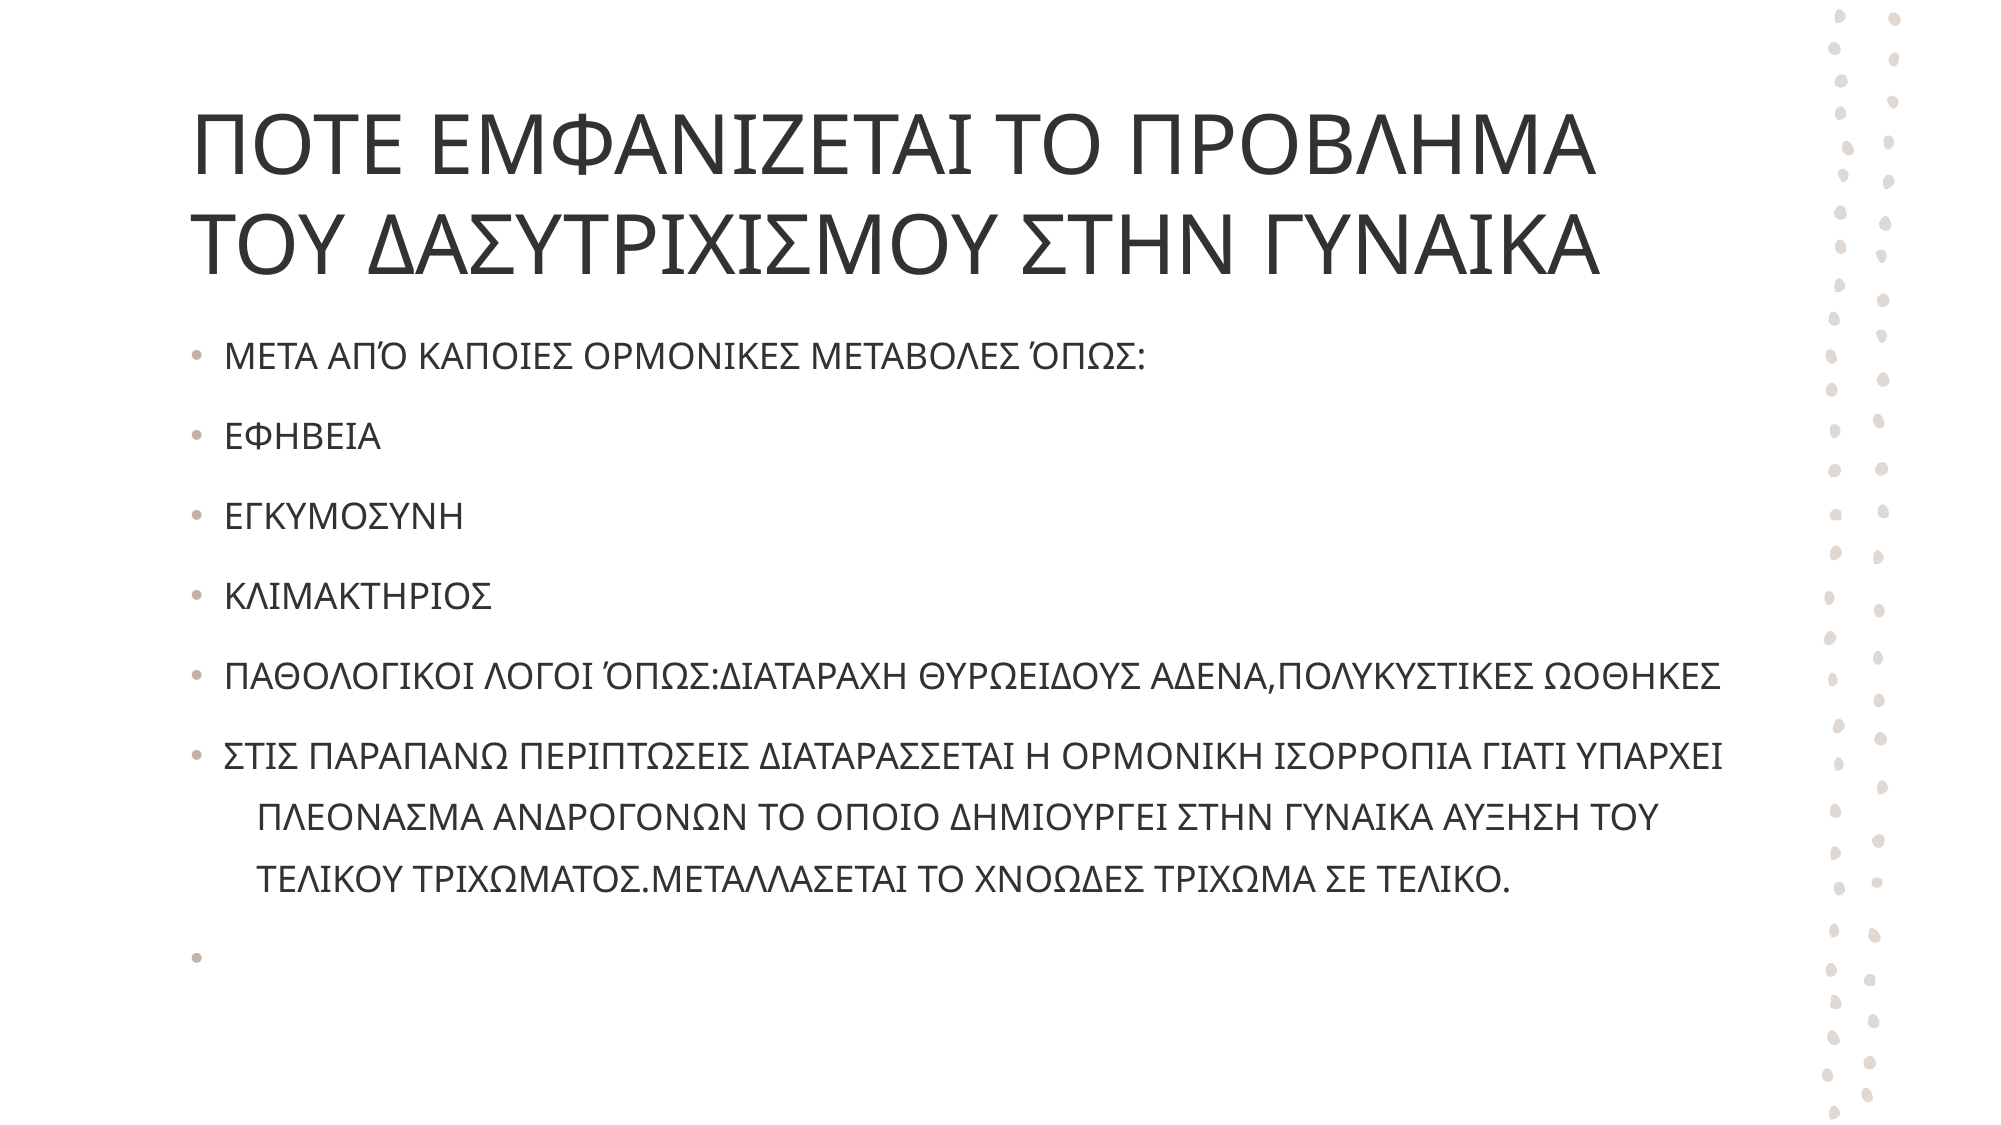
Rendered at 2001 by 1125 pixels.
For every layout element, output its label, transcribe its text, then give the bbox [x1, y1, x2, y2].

list ΜΕΤΑ ΑΠΌ ΚΑΠΟΙΕΣ ΟΡΜΟΝΙΚΕΣ ΜΕΤΑΒΟΛΕΣ ΌΠΩΣ: ΕΦΗΒΕΙΑ ΕΓΚΥΜΟΣΥΝΗ ΚΛΙΜΑΚΤΗΡΙΟΣ ΠΑΘΟΛΟΓΙΚΟΙ ΛΟΓΟΙ ΌΠΩΣ:ΔΙΑΤΑΡΑΧΗ ΘΥΡΩΕΙΔΟΥΣ ΑΔΕΝΑ,ΠΟΛΥΚΥΣΤΙΚΕΣ ΩΟΘΗΚΕΣ ΣΤΙΣ ΠΑΡΑΠΑΝΩ ΠΕΡΙΠΤΩΣΕΙΣ ΔΙΑΤΑΡΑΣΣΕΤΑΙ Η ΟΡΜΟΝΙΚΗ ΙΣΟΡΡΟΠΙΑ ΓΙΑΤΙ ΥΠΑΡΧΕΙ ΠΛΕΟΝΑΣΜΑ ΑΝΔΡΟΓΟΝΩΝ ΤΟ ΟΠΟΙΟ ΔΗΜΙΟΥΡΓΕΙ ΣΤΗΝ ΓΥΝΑΙΚΑ ΑΥΞΗΣΗ ΤΟΥ ΤΕΛΙΚΟΥ ΤΡΙΧΩΜΑΤΟΣ.ΜΕΤΑΛΛΑΣΕΤΑΙ ΤΟ ΧΝΟΩΔΕΣ ΤΡΙΧΩΜΑ ΣΕ ΤΕΛΙΚΟ. [175, 307, 1756, 1022]
title ΠΟΤΕ ΕΜΦΑΝΙΖΕΤΑΙ ΤΟ ΠΡΟΒΛΗΜΑ ΤΟΥ ΔΑΣΥΤΡΙΧΙΣΜΟΥ ΣΤΗΝ ΓΥΝΑΙΚΑ [175, 82, 1756, 300]
